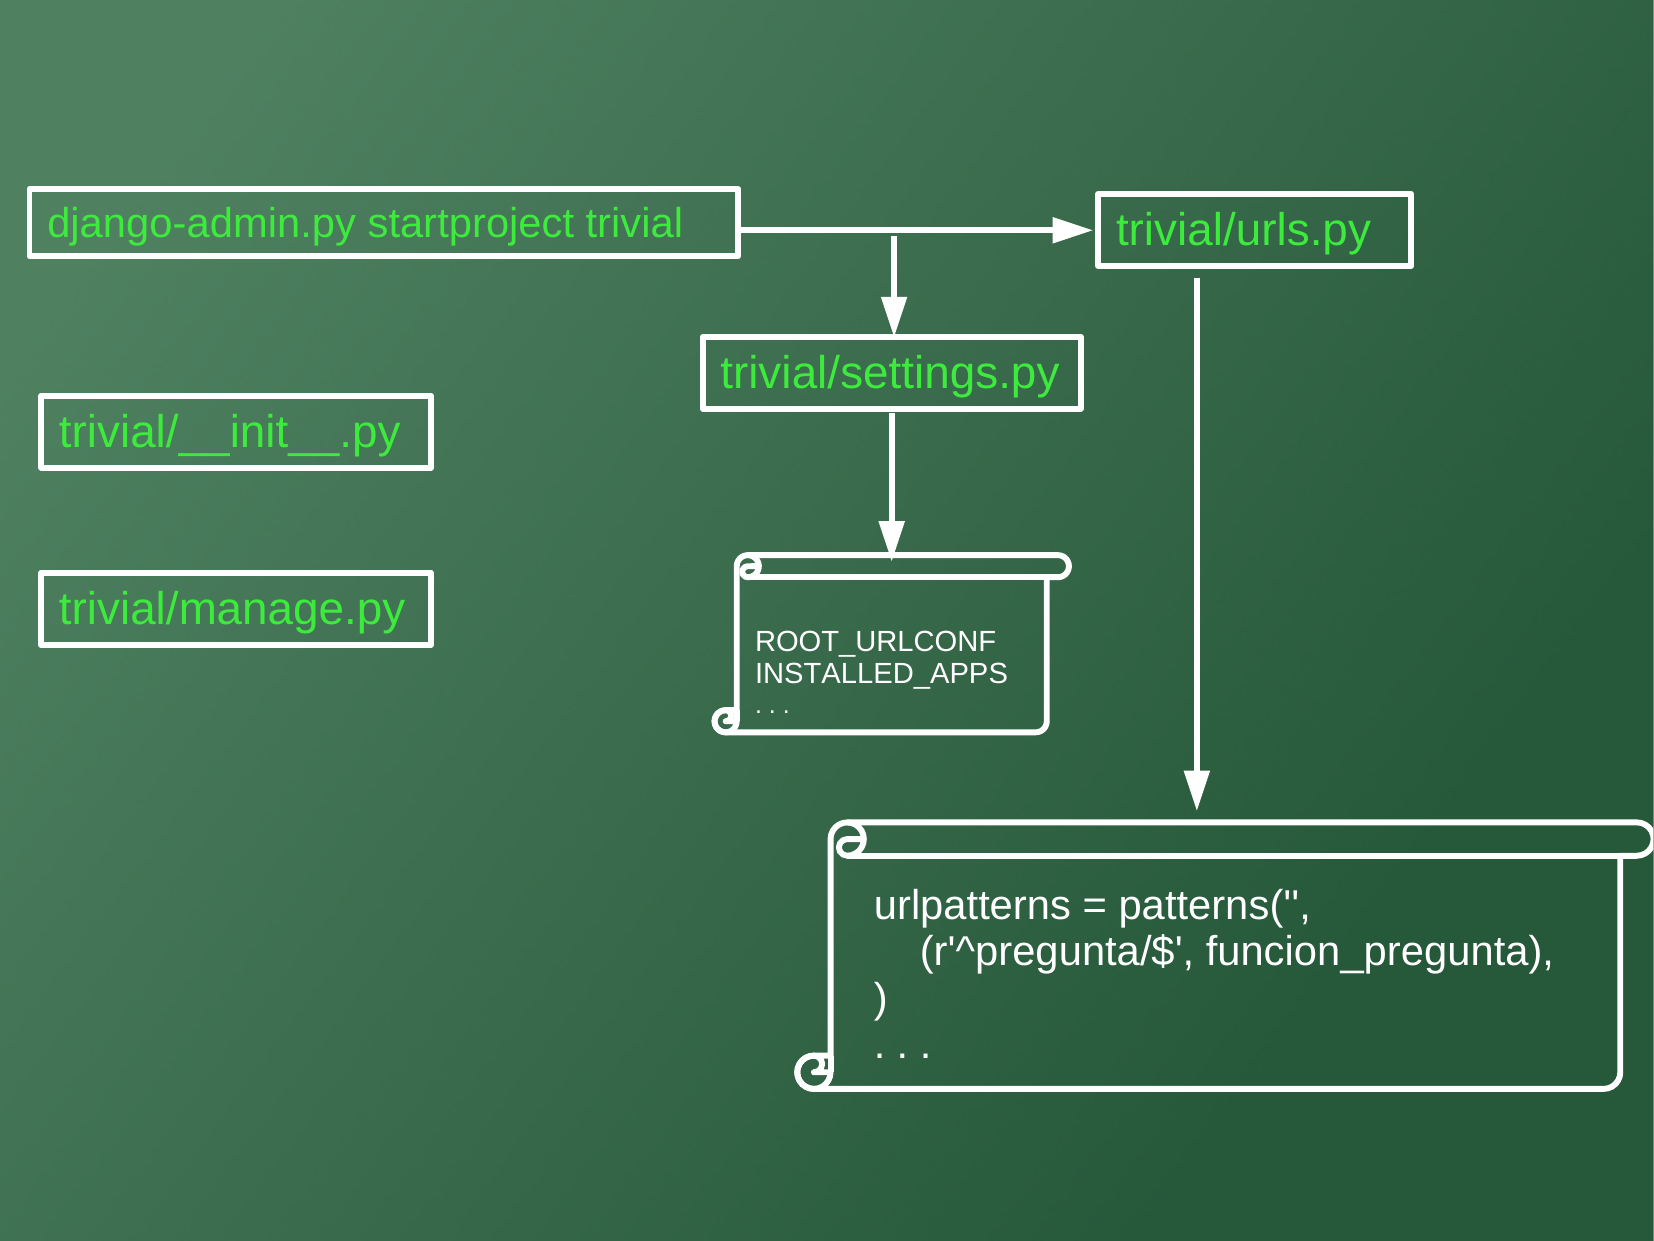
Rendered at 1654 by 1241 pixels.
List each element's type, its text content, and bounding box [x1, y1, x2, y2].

picture [843, 843, 859, 852]
text_box urlpatterns = patterns('', (r'^pregunta/$', funcion_pregunta), ) . . . [859, 846, 1610, 1123]
text_box trivial/urls.py [1098, 193, 1412, 266]
picture [863, 826, 1650, 853]
picture [801, 1059, 826, 1085]
text_box trivial/settings.py [702, 336, 1081, 409]
text_box trivial/manage.py [41, 572, 432, 645]
text_box trivial/__init__.py [41, 395, 432, 468]
text_box django-admin.py startproject trivial [29, 188, 739, 257]
picture [0, 0, 1654, 1241]
picture [1610, 859, 1617, 1083]
text_box ROOT_URLCONF INSTALLED_APPS . . . [740, 570, 1051, 726]
picture [830, 826, 860, 1085]
